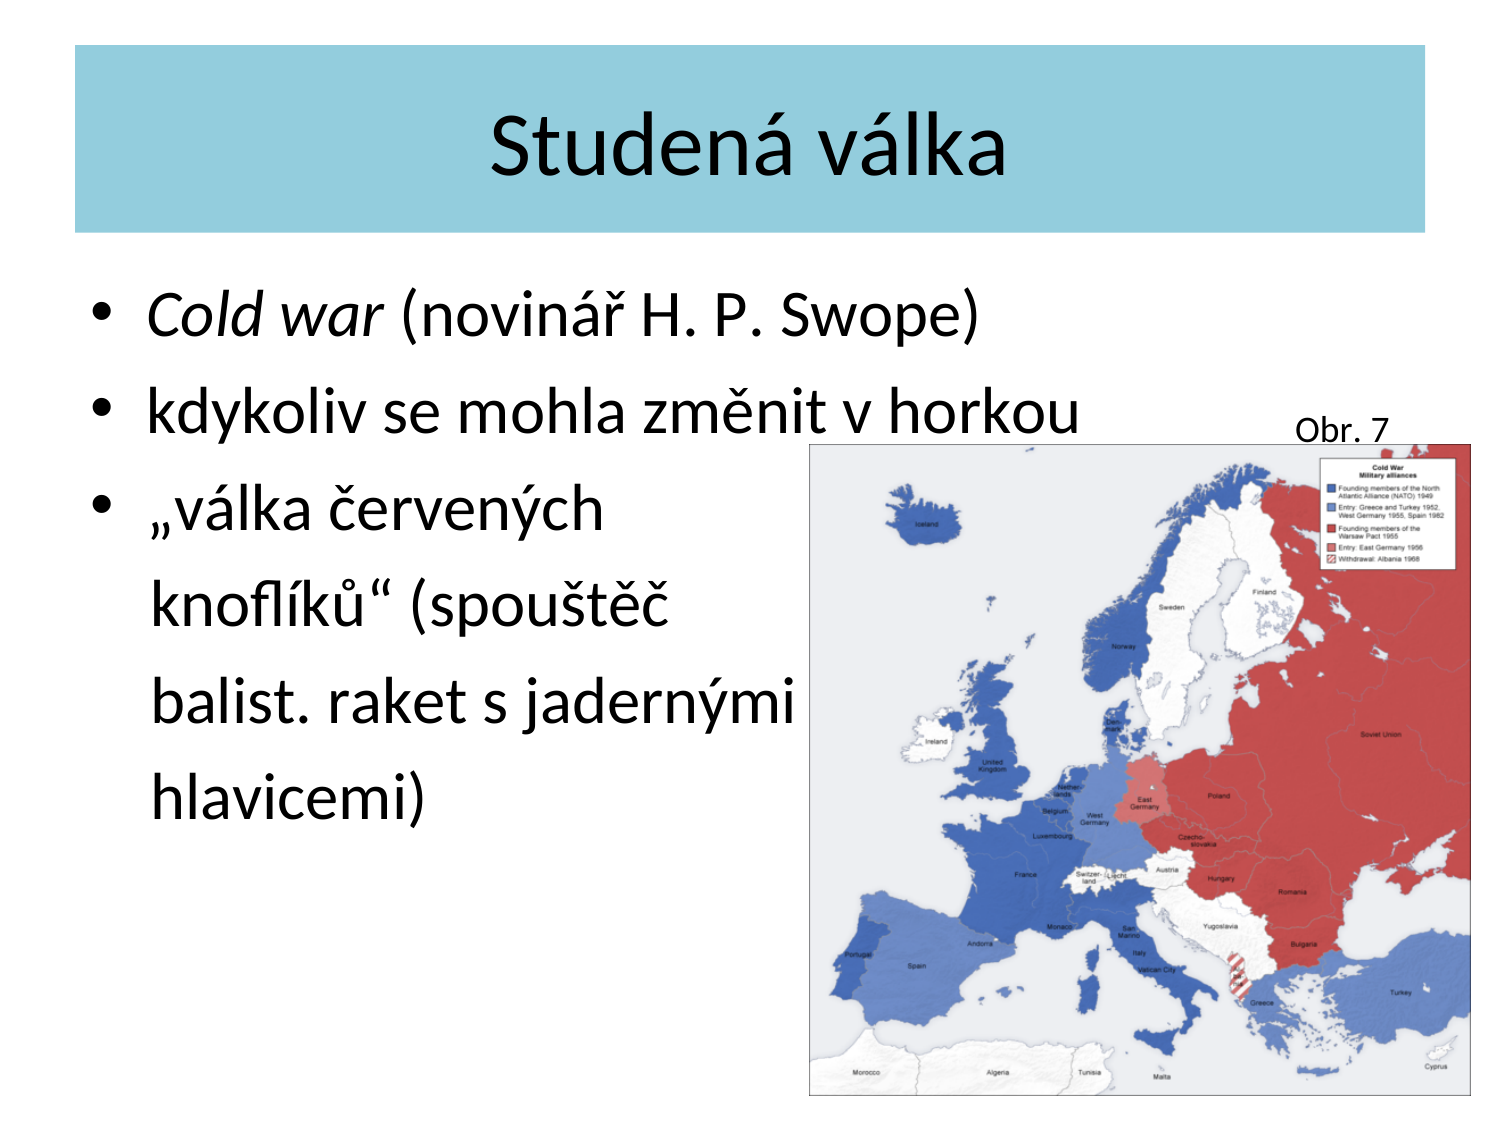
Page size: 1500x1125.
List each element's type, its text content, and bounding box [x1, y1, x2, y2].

picture [809, 444, 1471, 1096]
title Studená válka [75, 45, 1426, 233]
list Cold war (novinář H. P. Swope) kdykoliv se mohla změnit v horkou „válka červených knoflíků“ (spouštěč balist. raket s jadernými hlavicemi) [75, 262, 1426, 1006]
text_box Obr. 7 [1280, 397, 1405, 458]
